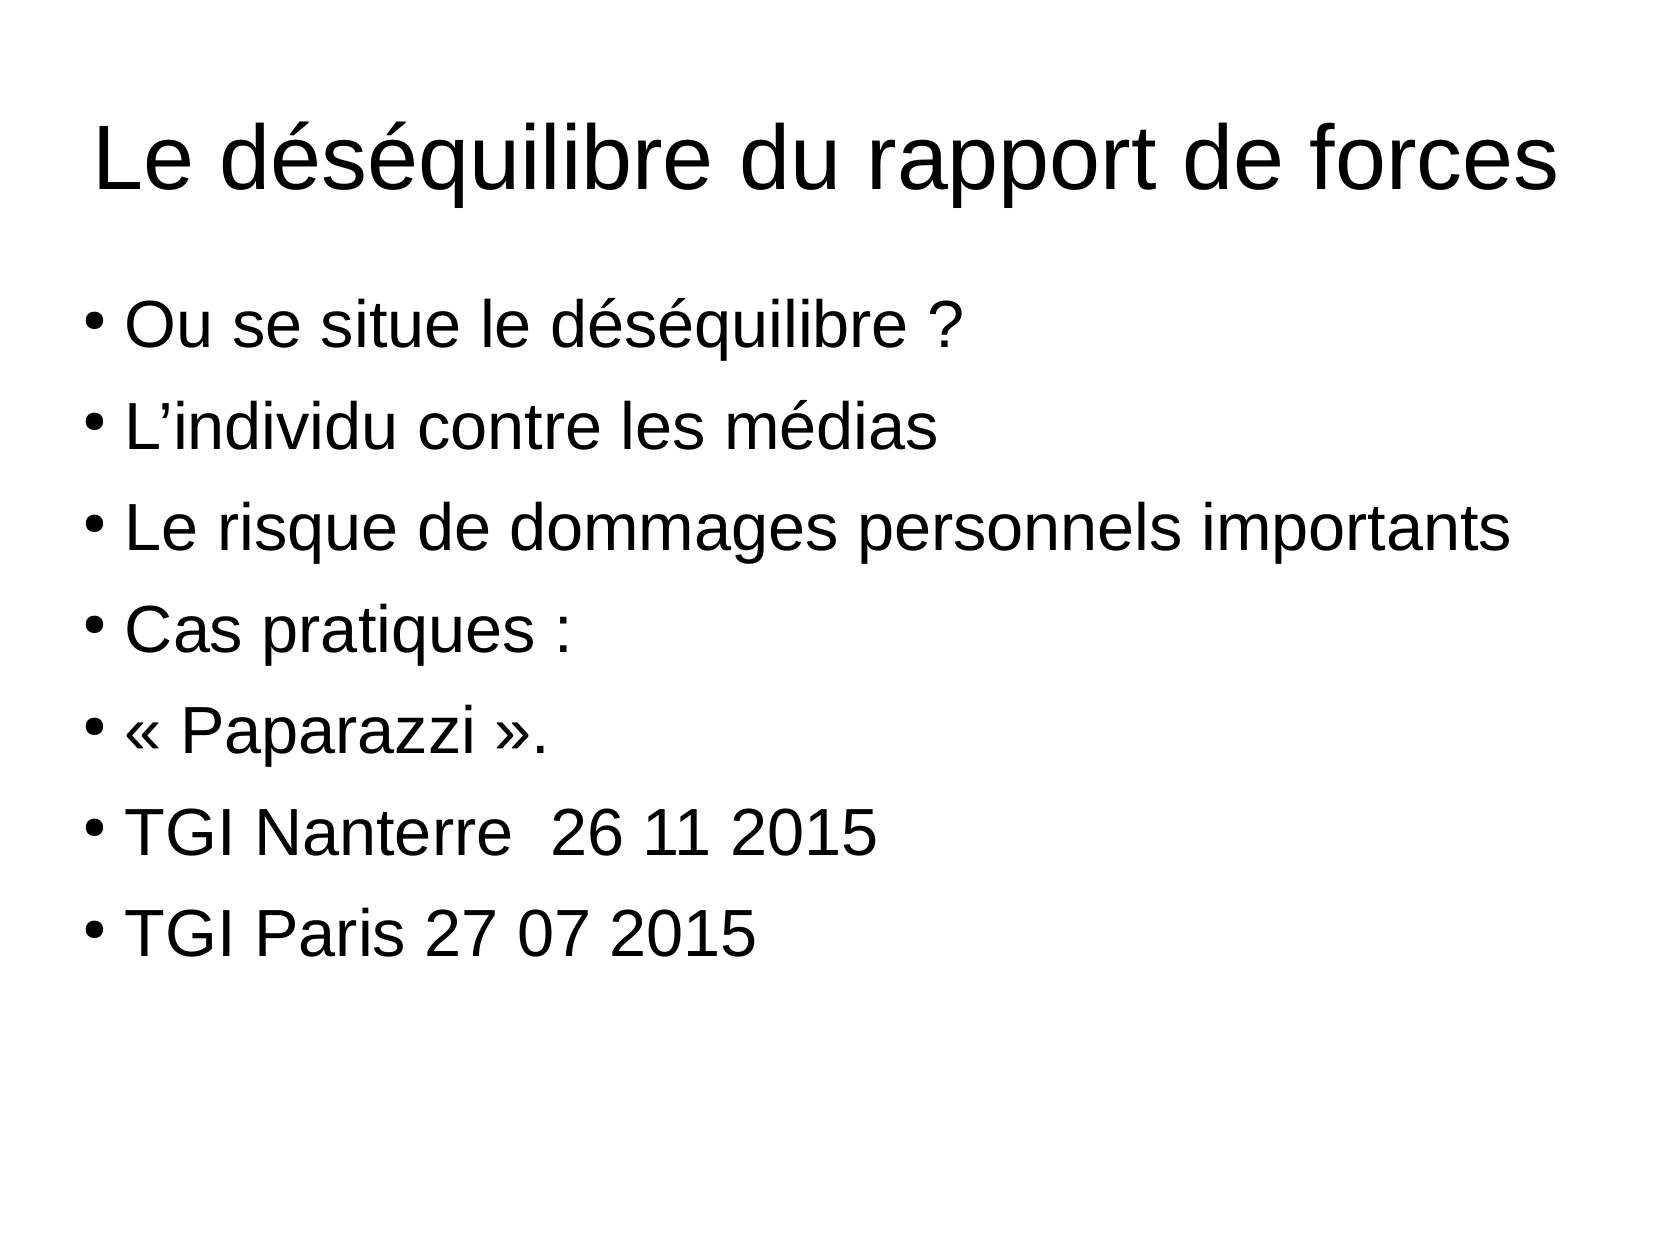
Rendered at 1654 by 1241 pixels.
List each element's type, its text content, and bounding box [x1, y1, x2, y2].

title Le déséquilibre du rapport de forces [82, 49, 1571, 257]
list Ou se situe le déséquilibre ? L’individu contre les médias Le risque de dommages personnels importants Cas pratiques : « Paparazzi ». TGI Nanterre 26 11 2015 TGI Paris 27 07 2015 [82, 290, 1571, 1010]
